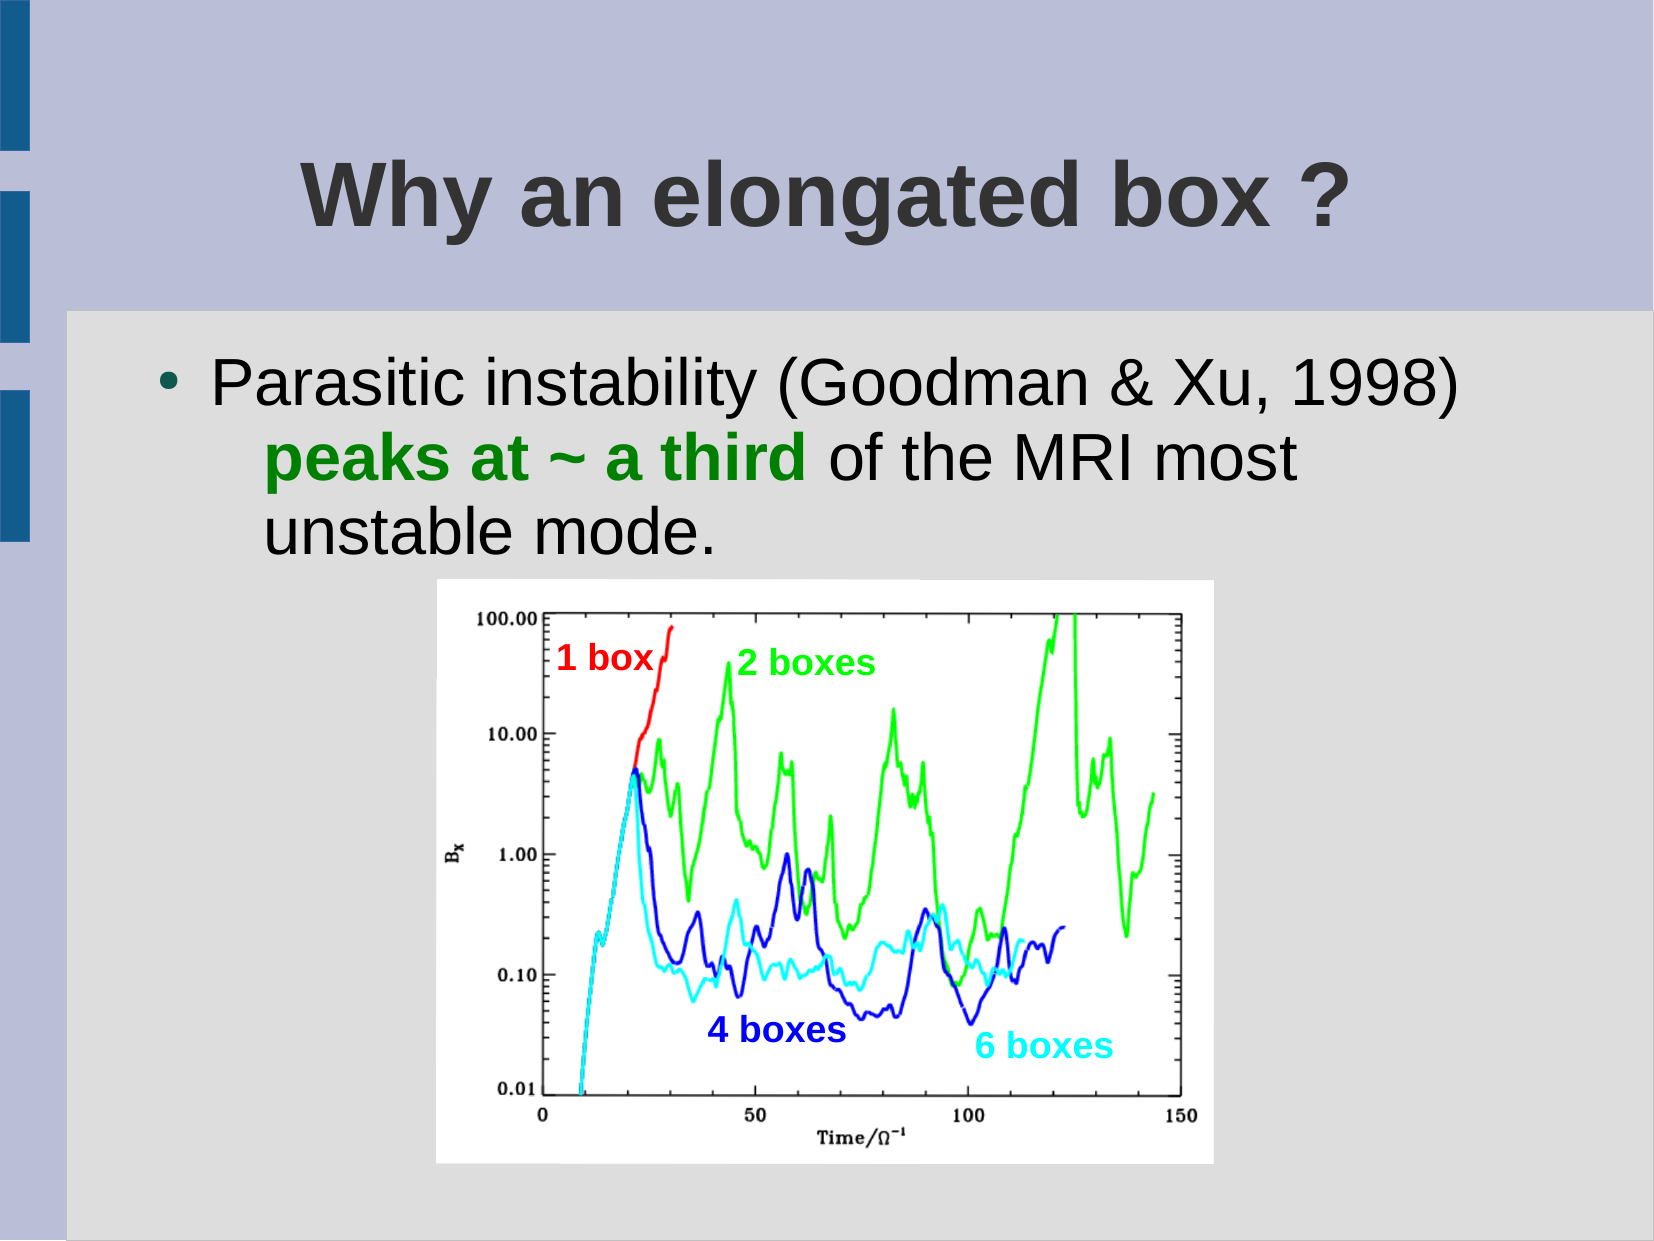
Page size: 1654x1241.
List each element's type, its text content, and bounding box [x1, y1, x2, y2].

list Parasitic instability (Goodman & Xu, 1998) peaks at ~ a third of the MRI most unstable mode. [121, 344, 1534, 1127]
text_box 4 boxes [692, 1000, 863, 1058]
text_box 6 boxes [960, 1016, 1130, 1074]
text_box 2 boxes [722, 634, 892, 694]
title Why an elongated box ? [121, 91, 1534, 299]
picture [435, 578, 1214, 1164]
text_box 1 box [541, 629, 669, 687]
